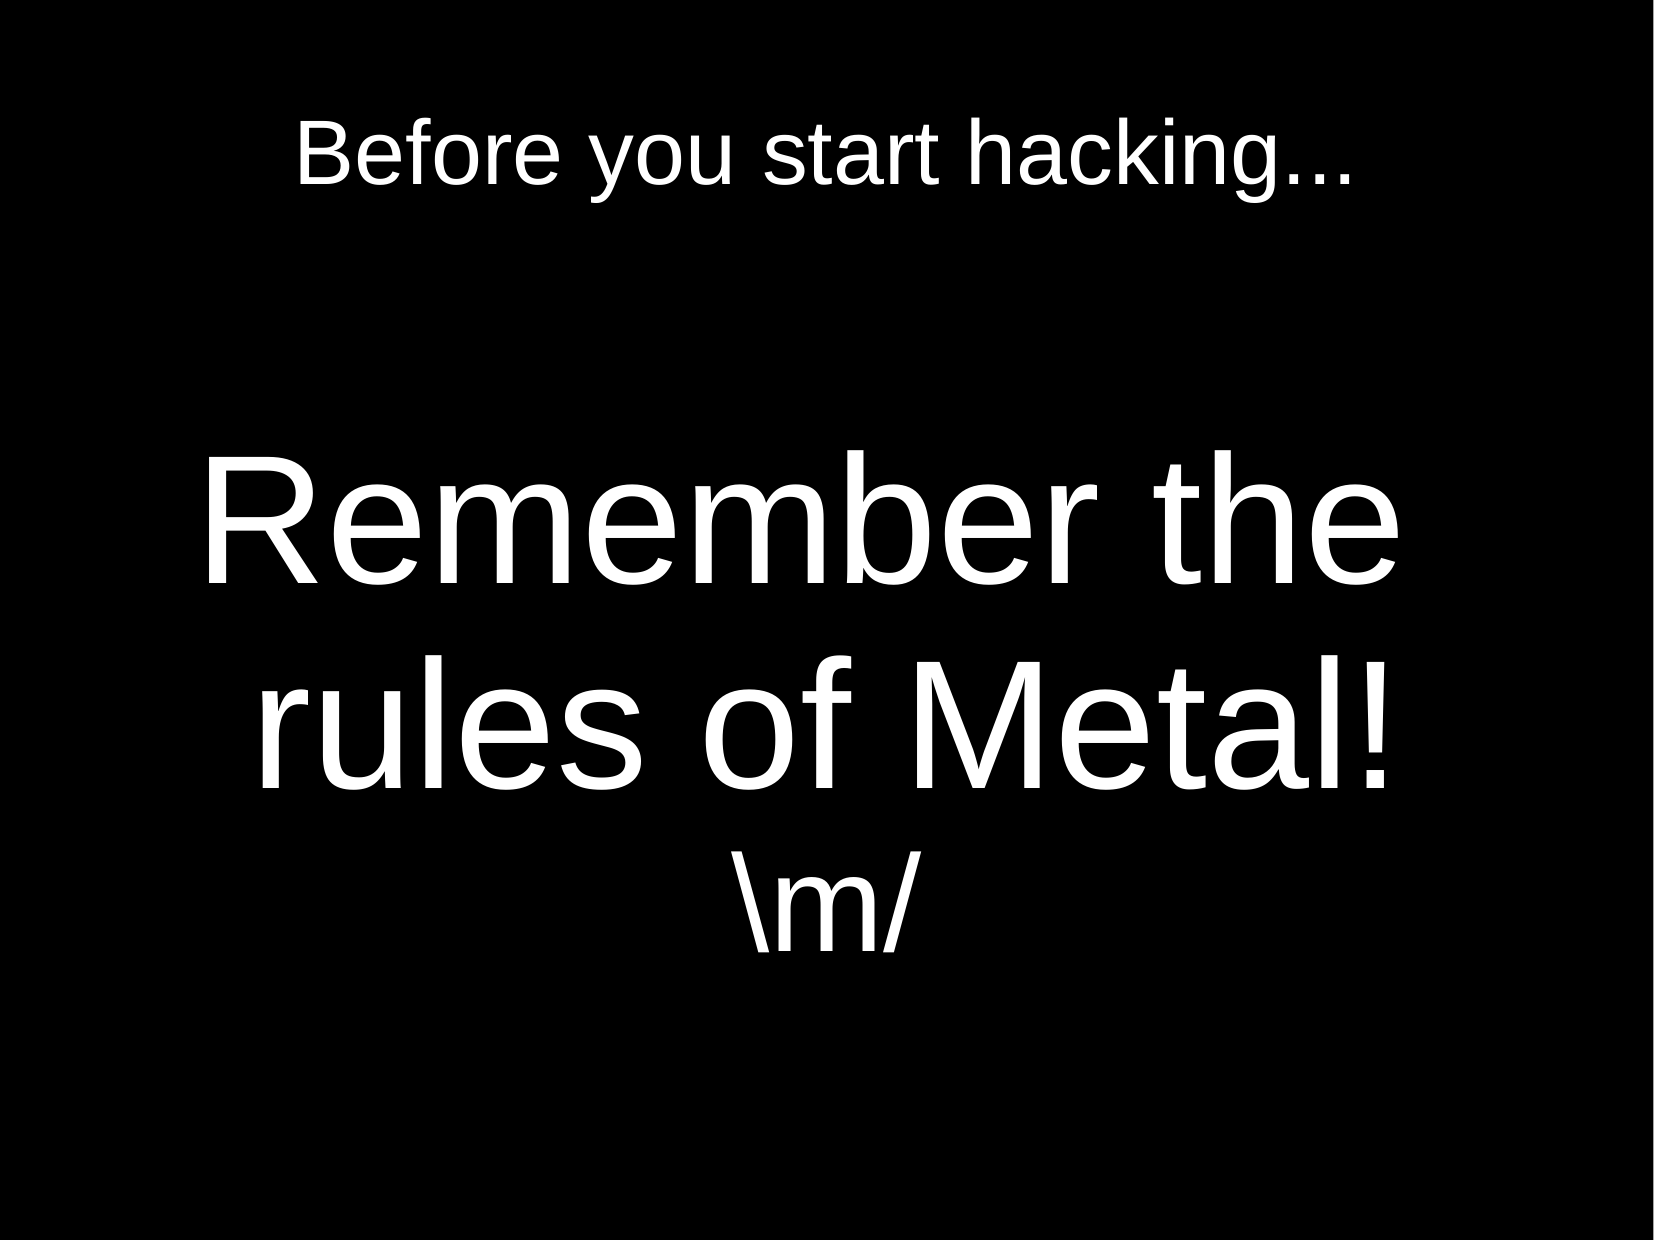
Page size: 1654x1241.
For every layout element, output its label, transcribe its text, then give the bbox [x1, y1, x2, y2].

title Before you start hacking... [82, 56, 1571, 250]
subtitle Remember the rules of Metal! \m/ [82, 297, 1571, 1102]
